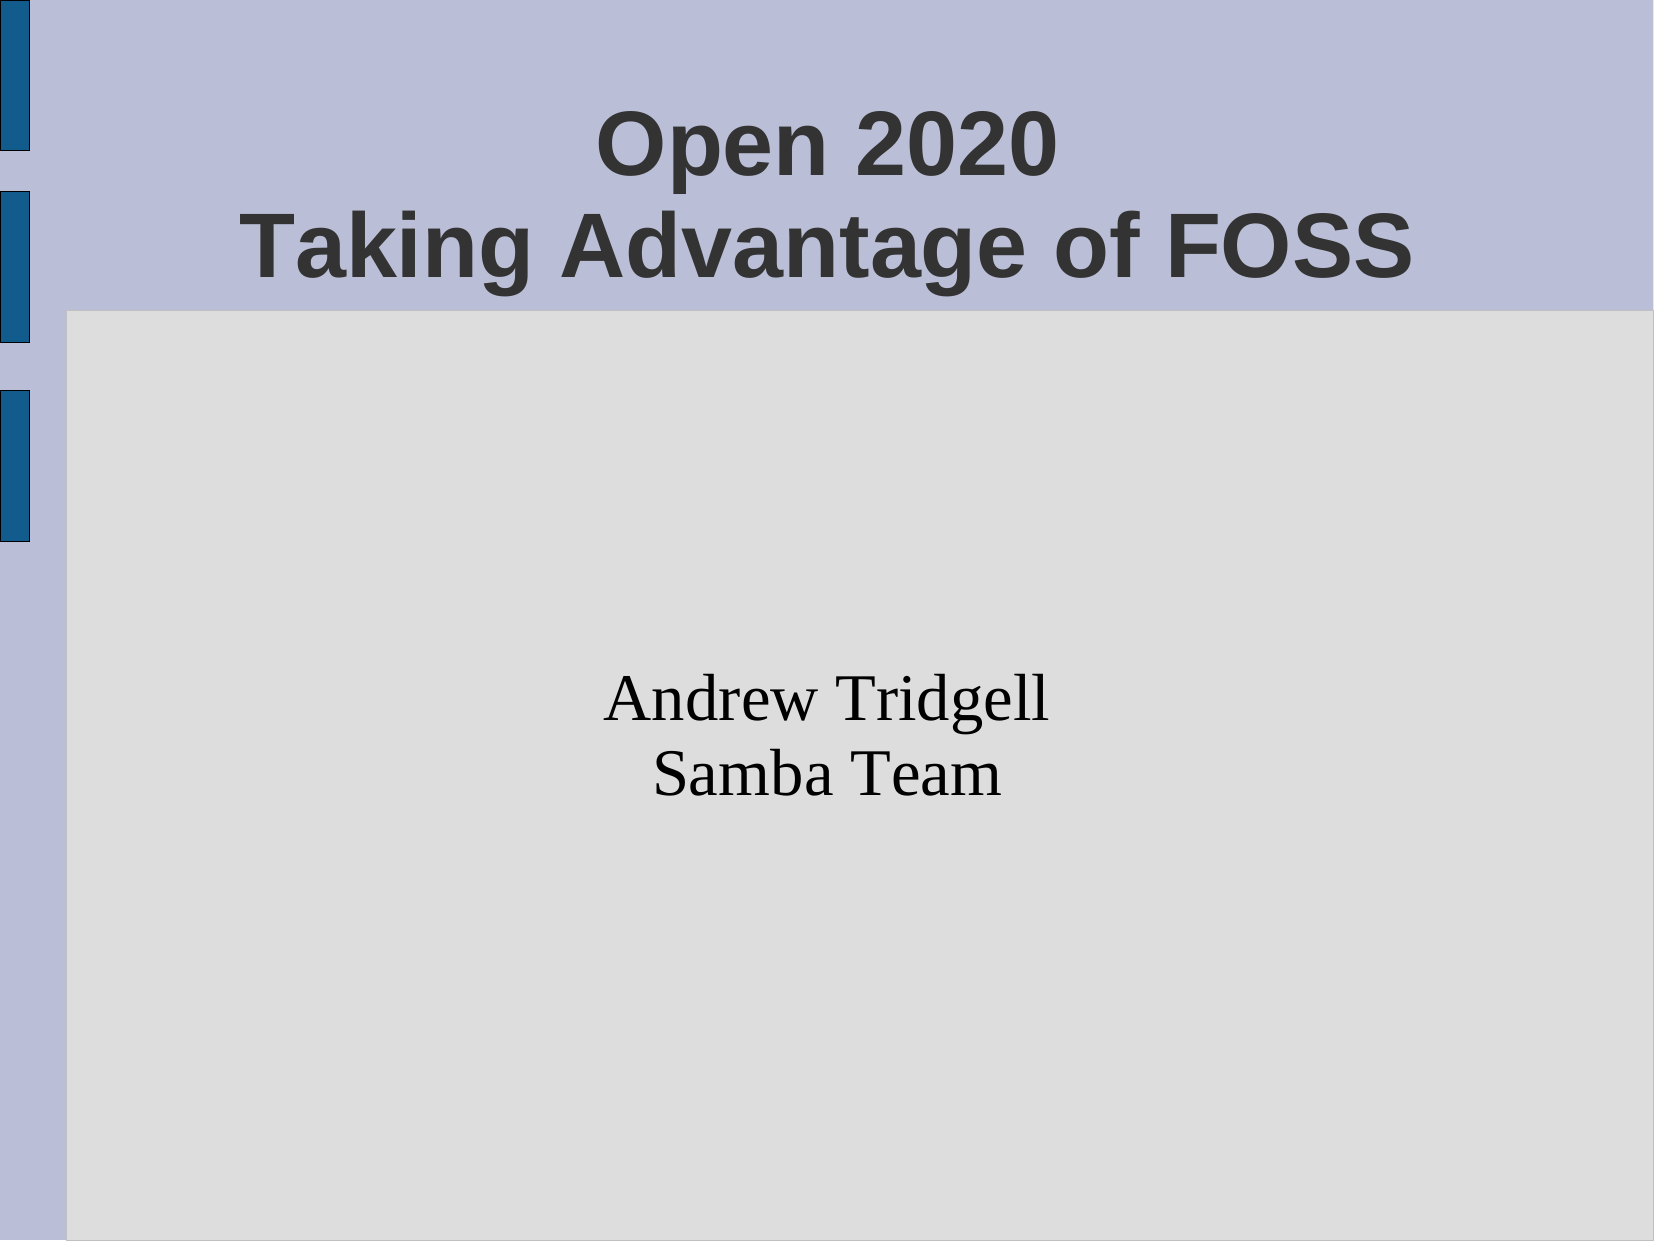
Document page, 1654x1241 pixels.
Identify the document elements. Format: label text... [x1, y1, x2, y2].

subtitle Andrew Tridgell Samba Team [121, 352, 1534, 1119]
title Open 2020 Taking Advantage of FOSS [121, 92, 1534, 298]
